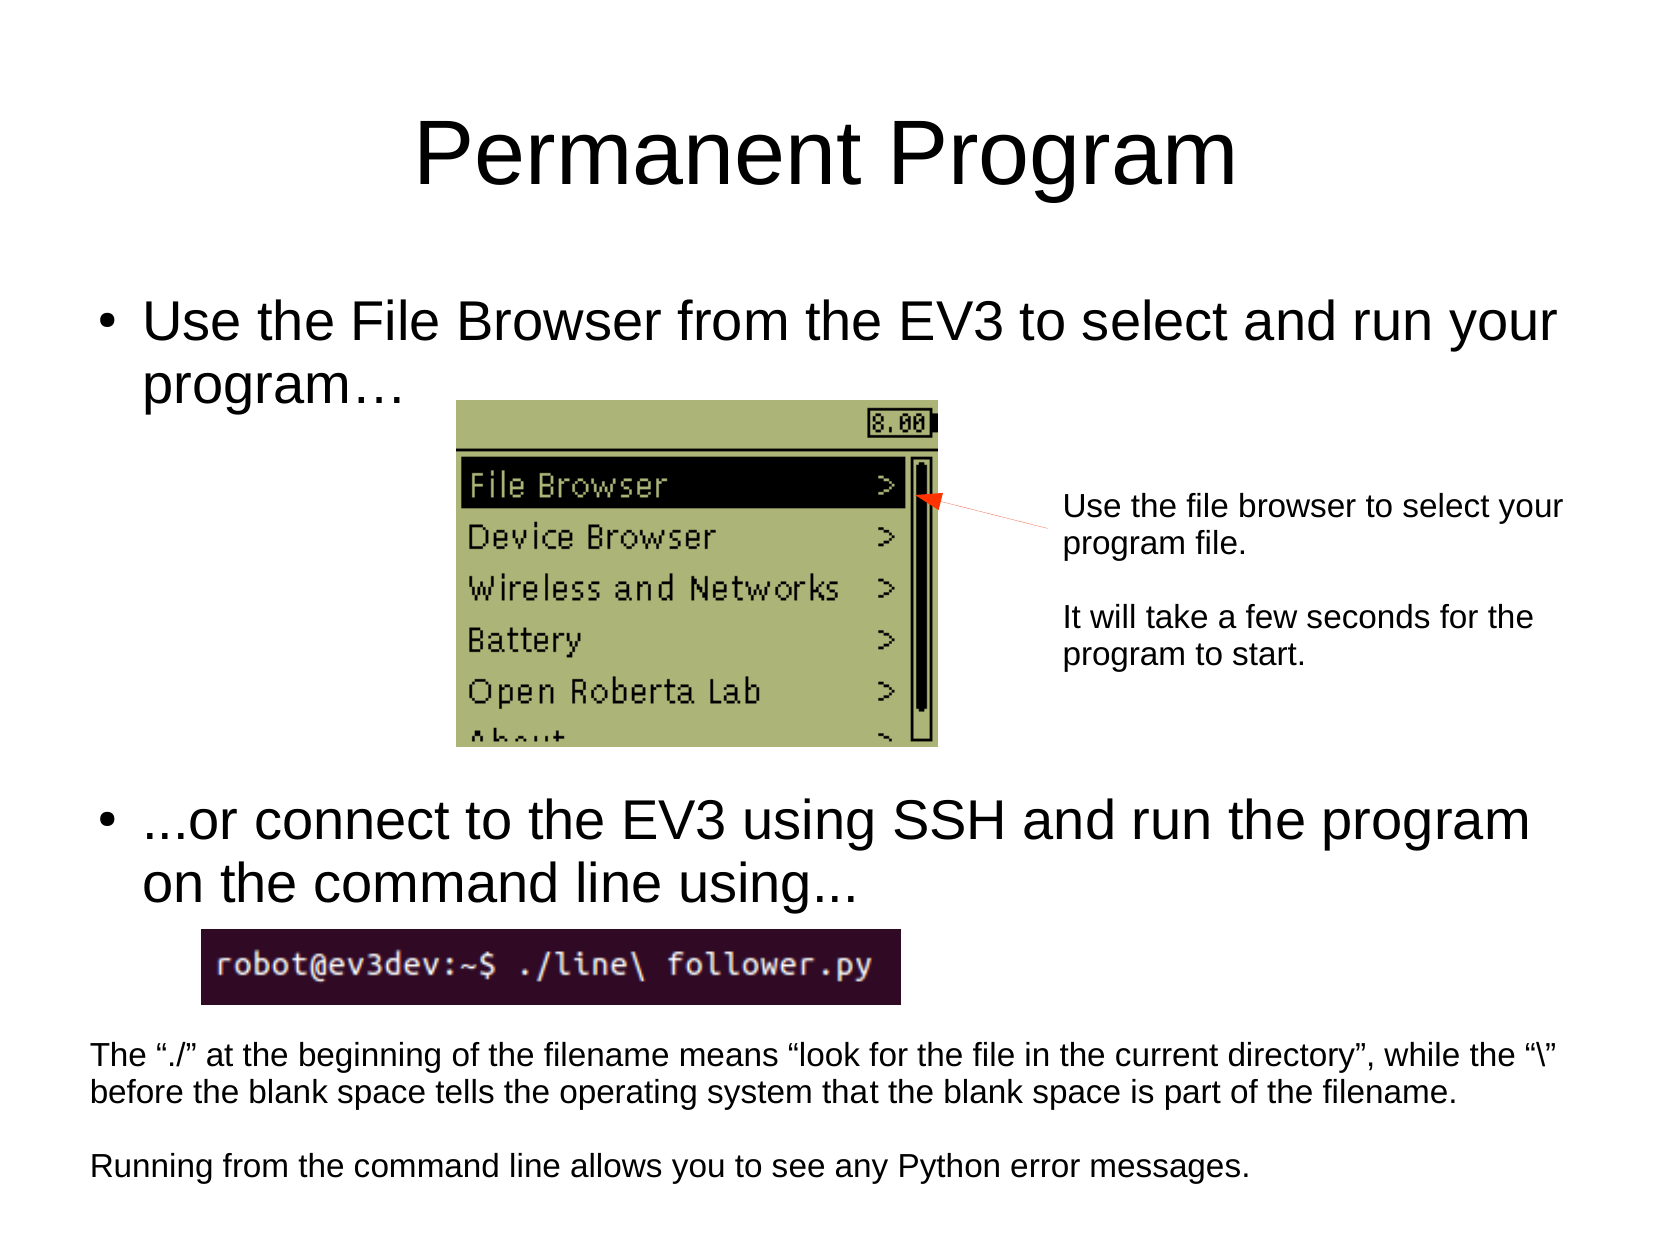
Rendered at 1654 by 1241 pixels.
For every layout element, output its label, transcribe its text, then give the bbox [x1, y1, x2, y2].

picture [456, 400, 938, 747]
picture [201, 929, 901, 1006]
title Permanent Program [82, 49, 1571, 257]
text_box Use the file browser to select your program file. It will take a few seconds for the program to start. [1047, 480, 1630, 680]
list Use the File Browser from the EV3 to select and run your program… ...or connect to the EV3 using SSH and run the program on the command line using... [82, 290, 1571, 916]
text_box The “./” at the beginning of the filename means “look for the file in the current directory”, while the “\” before the blank space tells the operating system that the blank space is part of the filename. Running from the command line allows you to see any Python error messages. [75, 1029, 1591, 1230]
